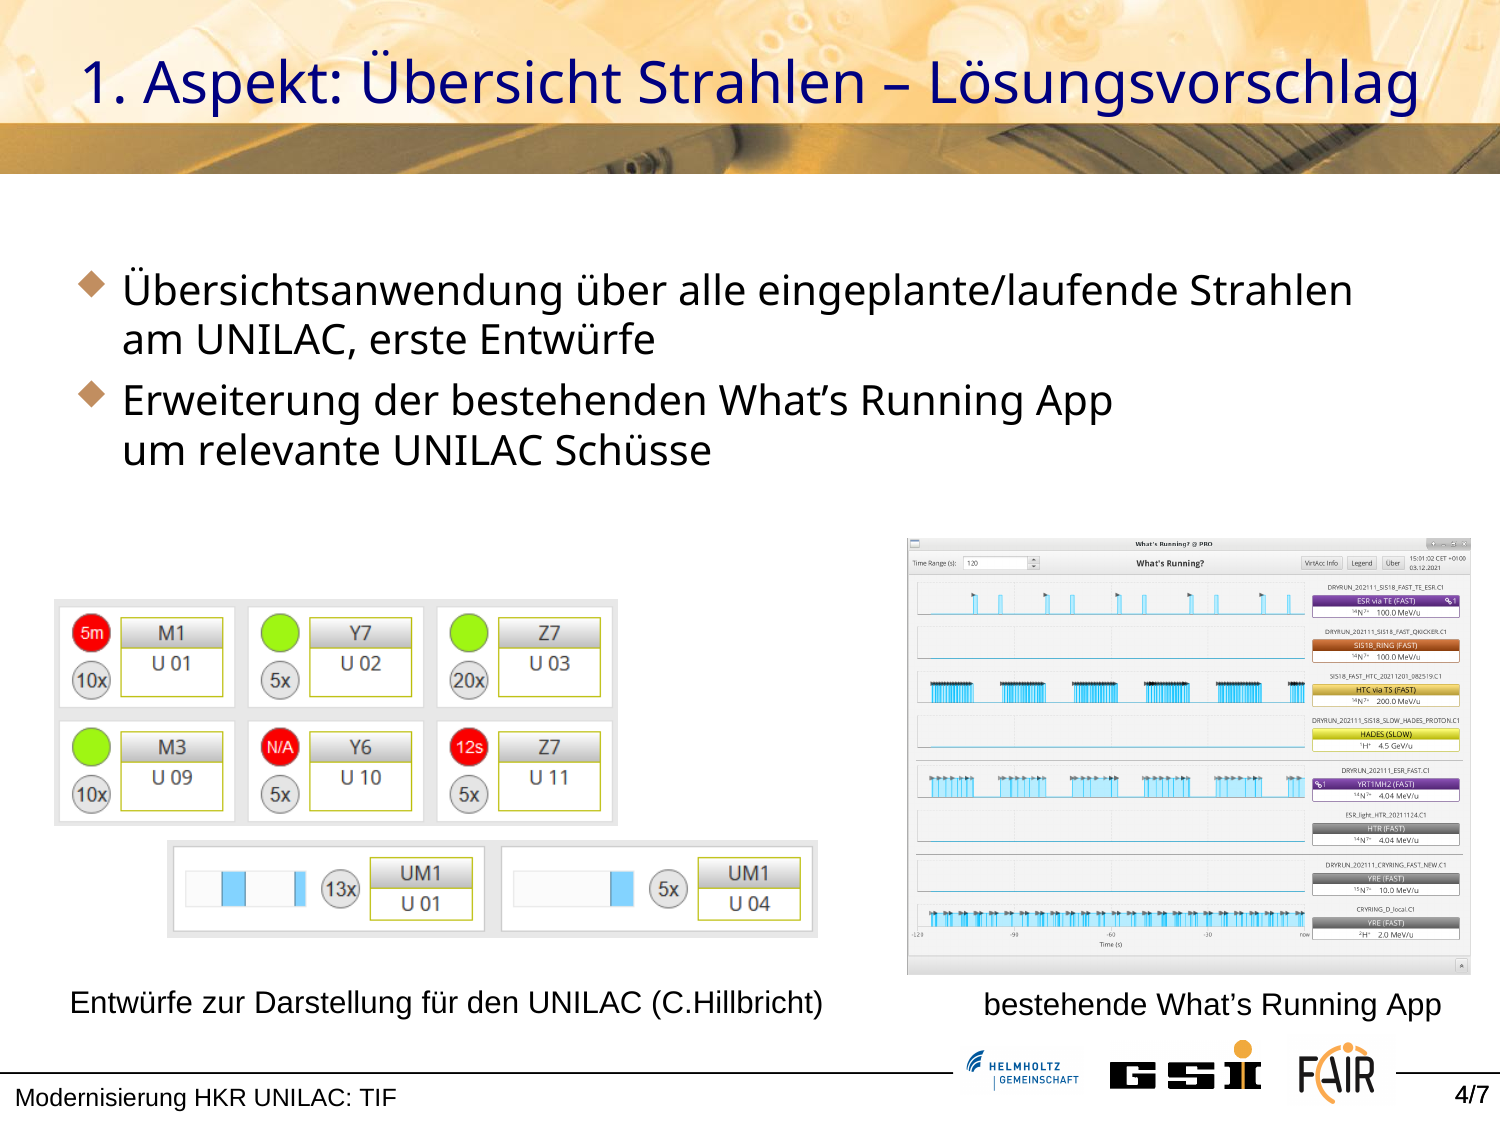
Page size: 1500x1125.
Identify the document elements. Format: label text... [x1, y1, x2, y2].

picture [907, 538, 1471, 976]
title 1. Aspekt: Übersicht Strahlen – Lösungsvorschlag [0, 0, 1500, 174]
list Übersichtsanwendung über alle eingeplante/laufende Strahlen am UNILAC, erste Entwürfe Erweiterung der bestehenden What’s Running App um relevante UNILAC Schüsse [75, 263, 1425, 1006]
picture [1110, 1040, 1261, 1089]
picture [1287, 1034, 1396, 1106]
text_box bestehende What’s Running App [968, 977, 1459, 1030]
picture [54, 599, 618, 826]
text_box Entwürfe zur Darstellung für den UNILAC (C.Hillbricht) [54, 975, 863, 1065]
picture [167, 840, 818, 938]
picture [960, 1046, 1084, 1095]
